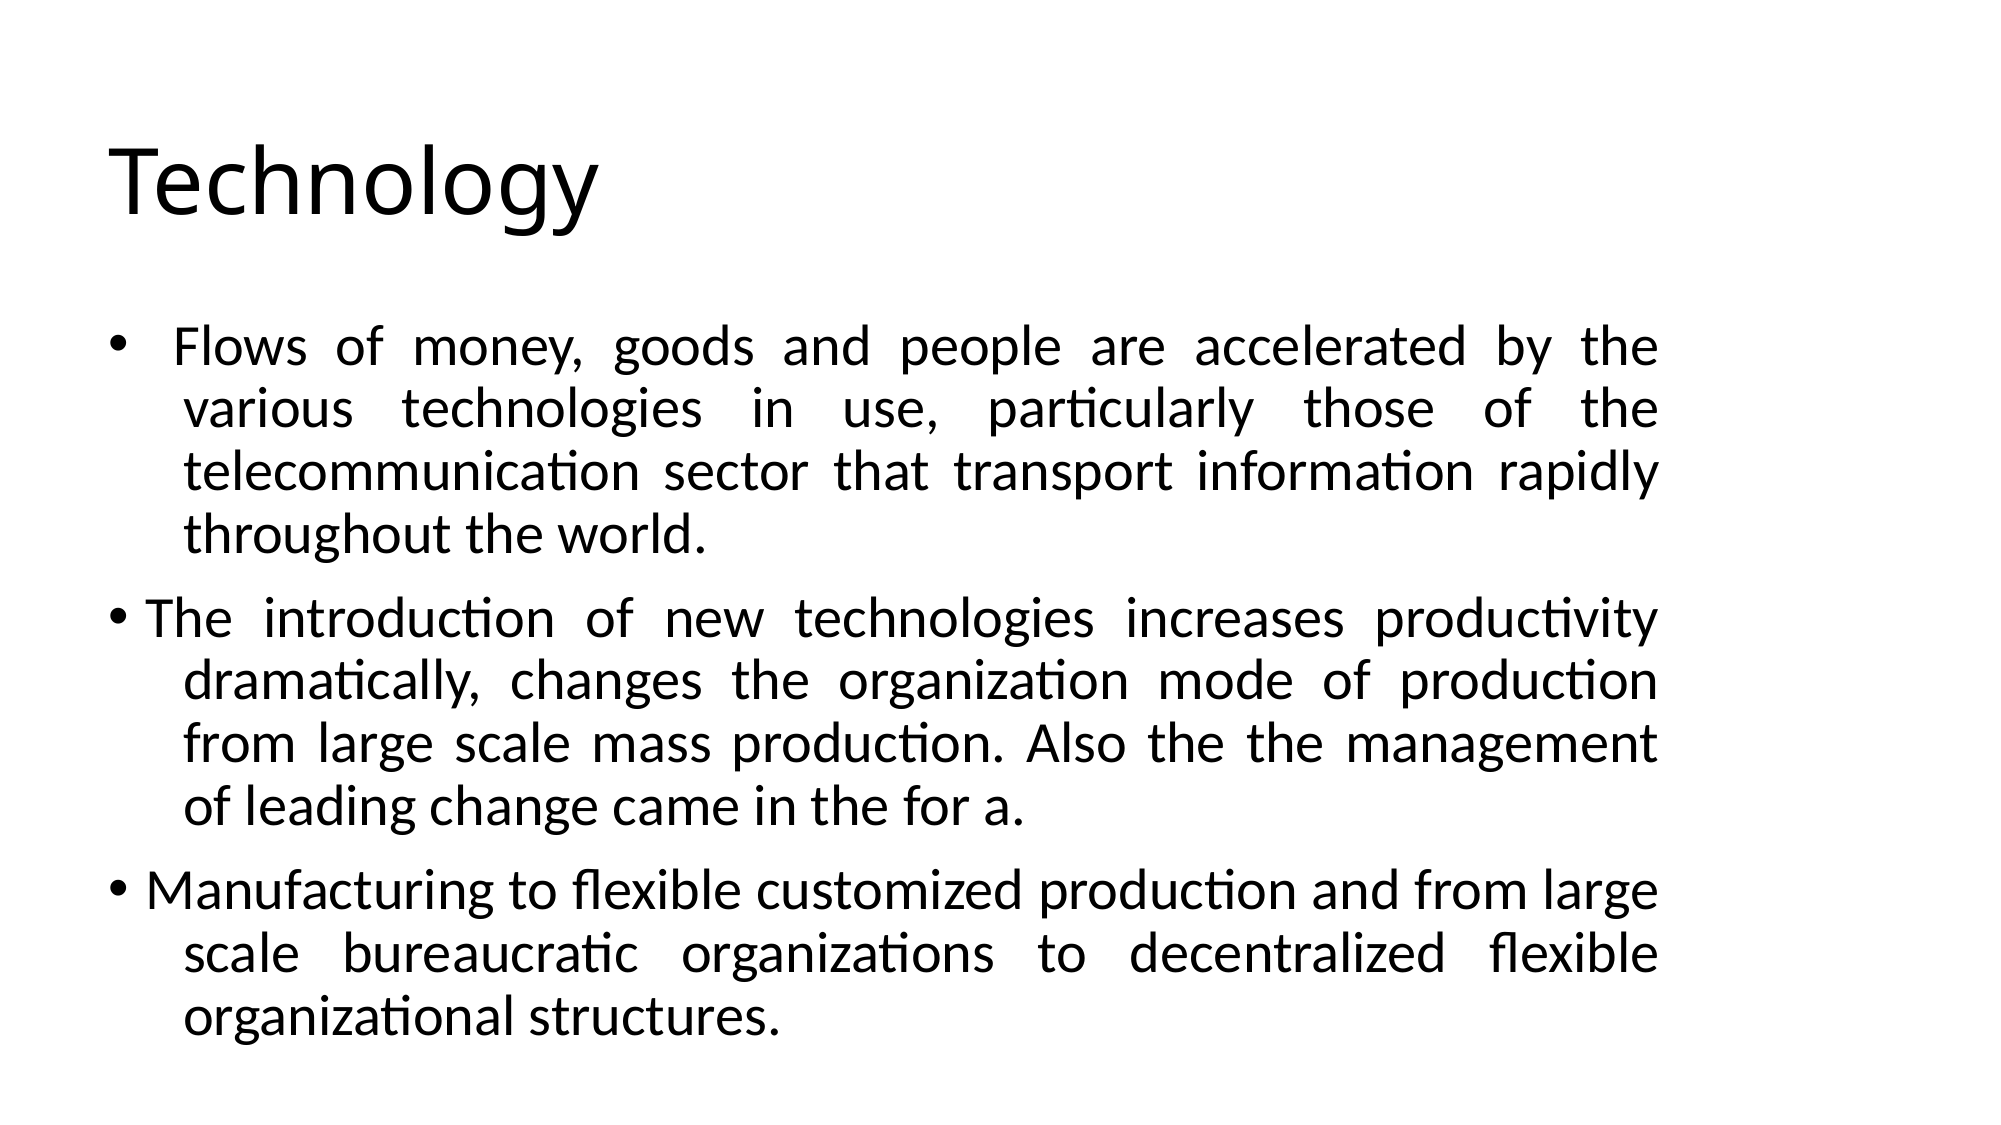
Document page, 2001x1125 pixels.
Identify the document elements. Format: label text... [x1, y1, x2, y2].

title Technology [93, 115, 1905, 255]
list Flows of money, goods and people are accelerated by the various technologies in use, particularly those of the telecommunication sector that transport information rapidly throughout the world. The introduction of new technologies increases productivity dramatically, changes the organization mode of production from large scale mass production. Also the the management of leading change came in the for a. Manufacturing to flexible customized production and from large scale bureaucratic organizations to decentralized flexible organizational structures. [93, 307, 1675, 1080]
